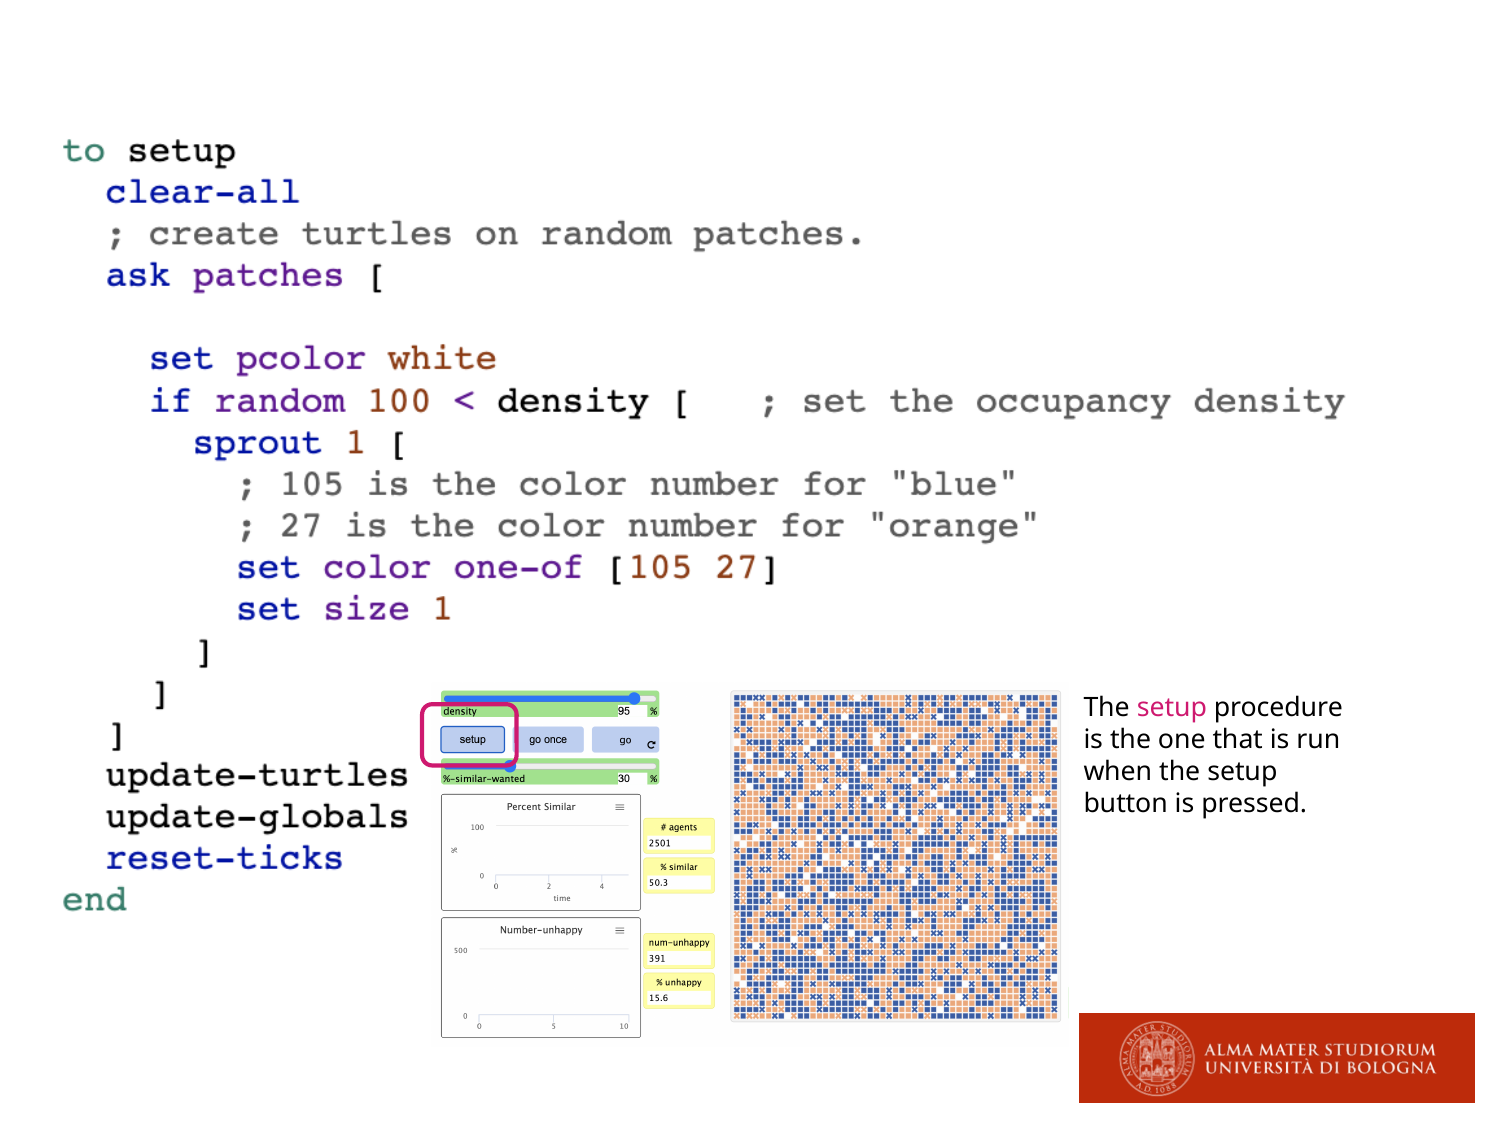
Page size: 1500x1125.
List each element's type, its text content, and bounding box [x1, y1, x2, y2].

list The setup procedure is the one that is run when the setup button is pressed. [1069, 682, 1365, 849]
picture [53, 125, 1370, 1047]
